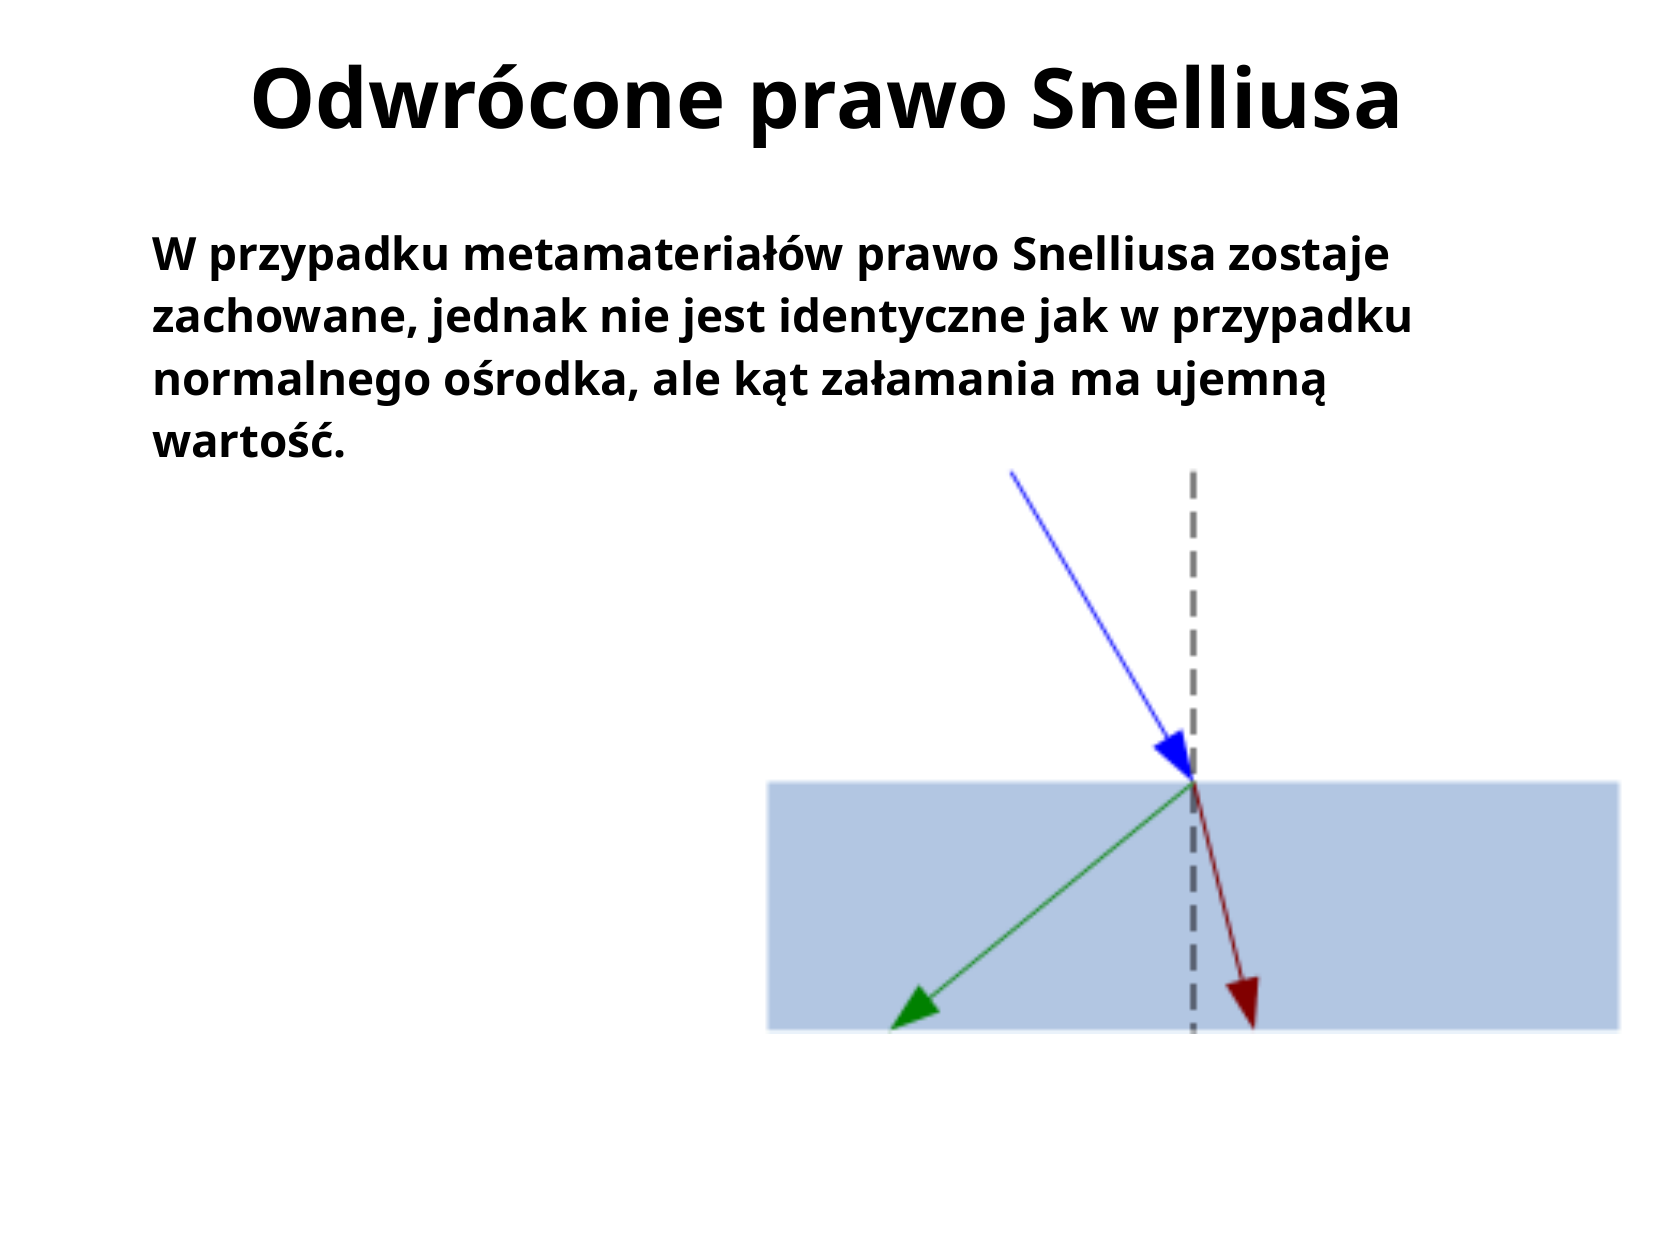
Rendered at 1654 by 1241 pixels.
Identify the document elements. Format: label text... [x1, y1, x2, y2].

title Odwrócone prawo Snelliusa [82, 43, 1571, 263]
text_box W przypadku metamateriałów prawo Snelliusa zostaje zachowane, jednak nie jest identyczne jak w przypadku normalnego ośrodka, ale kąt załamania ma ujemną wartość. [137, 213, 1536, 395]
picture [764, 467, 1625, 1034]
